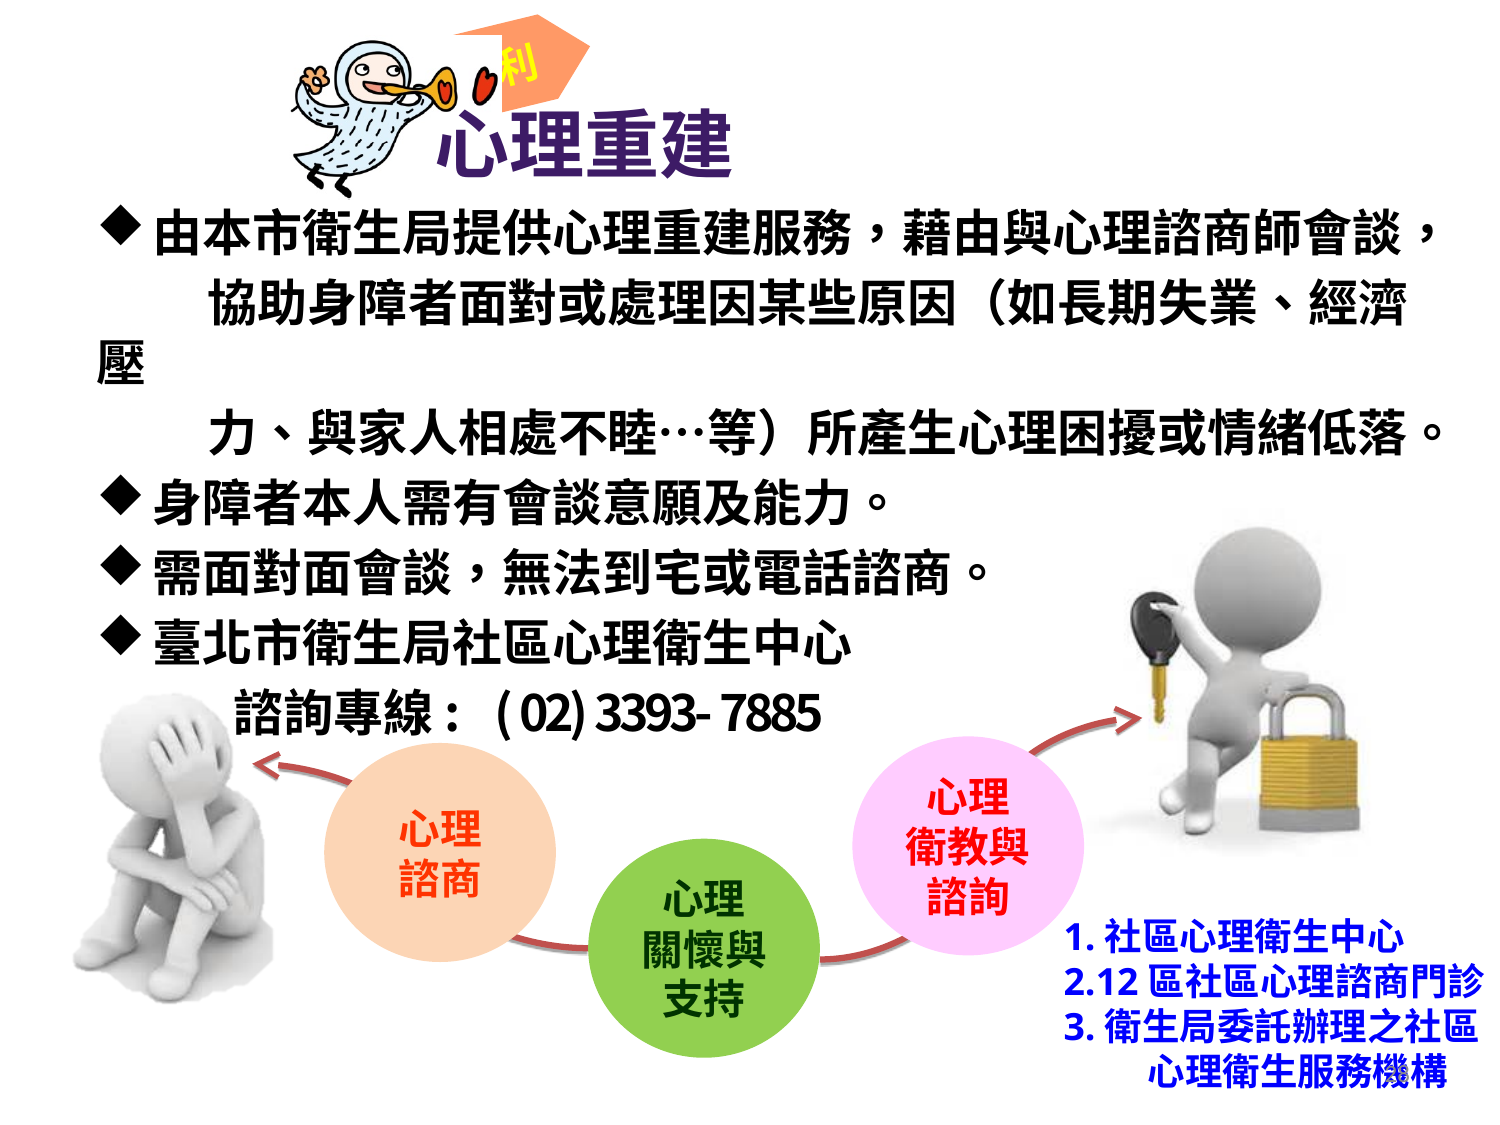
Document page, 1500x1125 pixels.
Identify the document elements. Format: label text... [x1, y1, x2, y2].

text_box 心理 諮商 [369, 742, 556, 963]
picture [289, 35, 502, 193]
picture [261, 721, 273, 728]
picture [1026, 508, 1487, 864]
title 心理重建 [419, 65, 1500, 220]
slide_number <編號> [1074, 1042, 1425, 1103]
picture [0, 667, 369, 1025]
text_box 心理 衛教與 諮詢 [852, 736, 1085, 956]
text_box 心理 關懷與支持 [588, 838, 820, 1058]
list 由本市衛生局提供心理重建服務，藉由與心理諮商師會談， 協助身障者面對或處理因某些原因（如長期失業、經濟壓 力、與家人相處不睦…等）所產生心理困擾或情緒低落。 身障者本人需有會談意願及能力。 需面對面會談，無法到宅或電話諮商。 臺北市衛生局社區心理衛生中心 諮詢專線: (02)3393-7885 [81, 193, 1455, 705]
text_box 1.社區心理衛生中心 2.12區社區心理諮商門診 3.衛生局委託辦理之社區 心理衛生服務機構 [1048, 905, 1500, 1100]
text_box 第3類福利 [453, 14, 591, 65]
